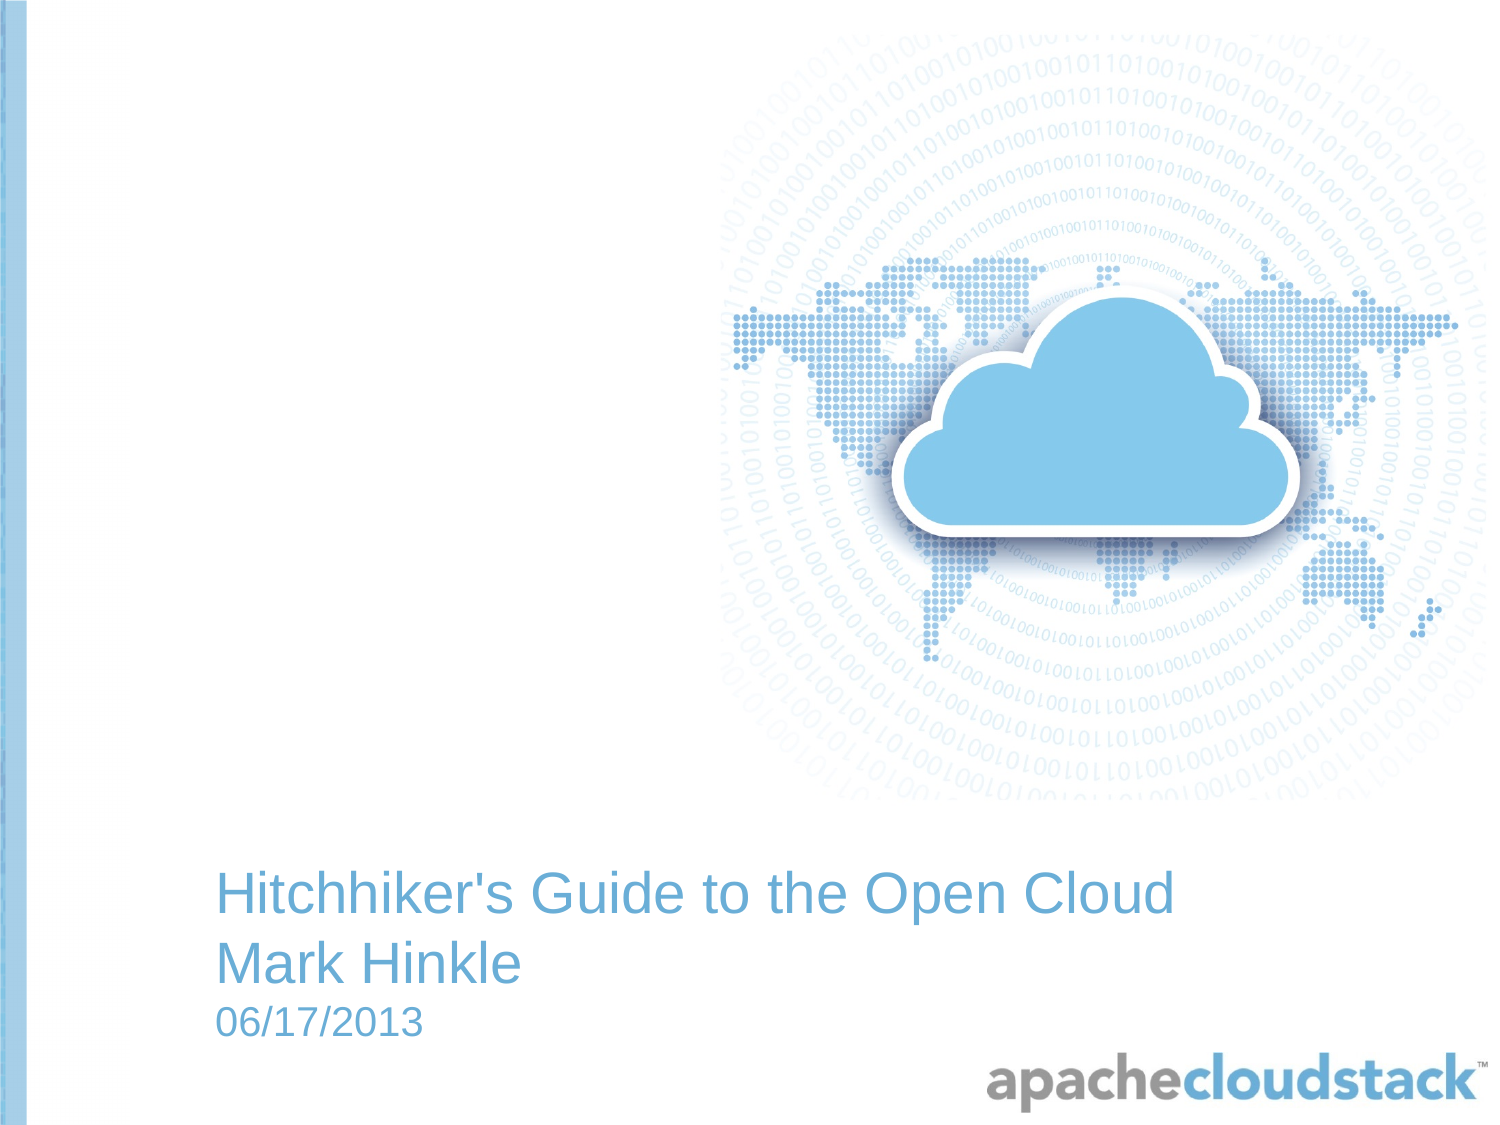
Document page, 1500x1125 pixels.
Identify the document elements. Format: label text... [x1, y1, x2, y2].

picture [987, 1052, 1488, 1113]
picture [0, 0, 130, 1125]
text_box Hitchhiker's Guide to the Open Cloud Mark Hinkle 06/17/2013 [200, 847, 1209, 1053]
picture [715, 0, 1500, 816]
